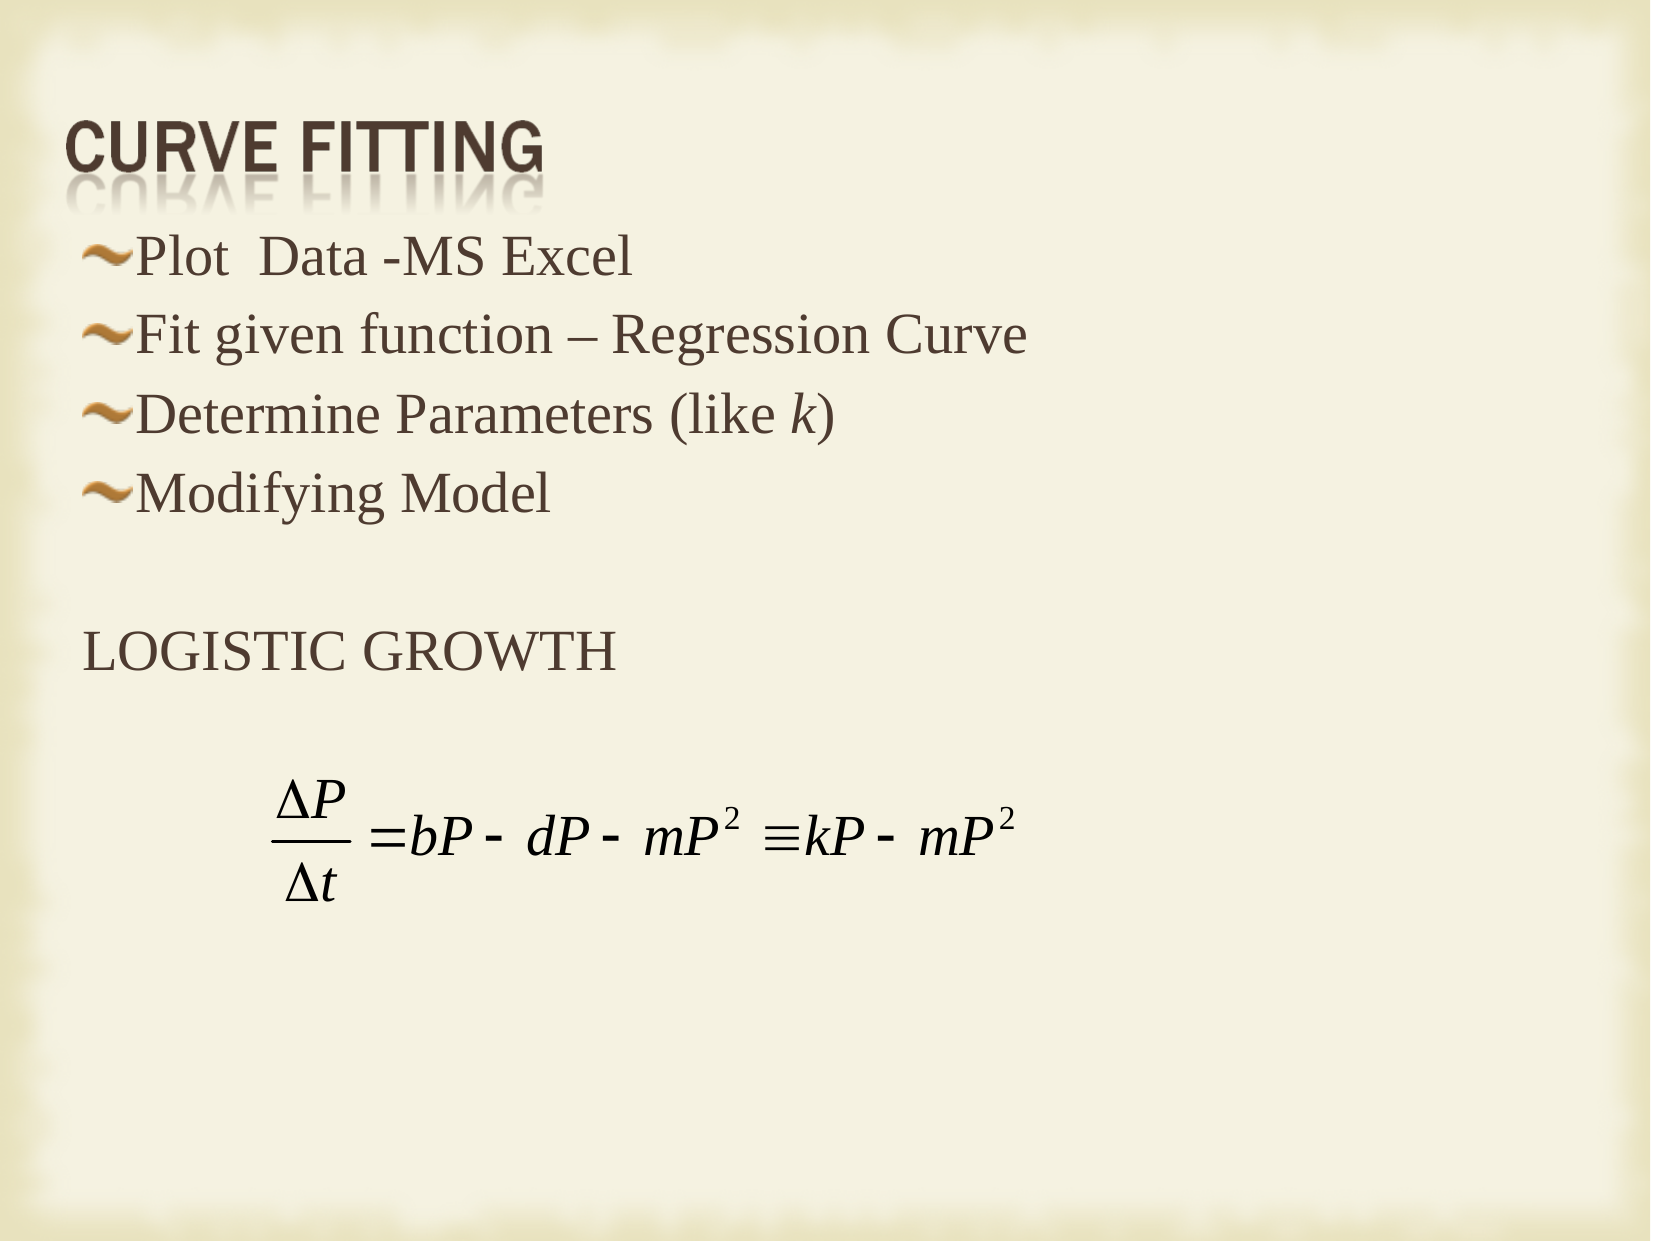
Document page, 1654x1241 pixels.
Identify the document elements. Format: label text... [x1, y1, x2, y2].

text_box [16, 73, 1477, 264]
chart [262, 763, 1028, 914]
list Plot Data -MS Excel Fit given function – Regression Curve Determine Parameters (like k) Modifying Model LOGISTIC GROWTH [50, 215, 1463, 1201]
picture [0, 0, 1651, 1241]
